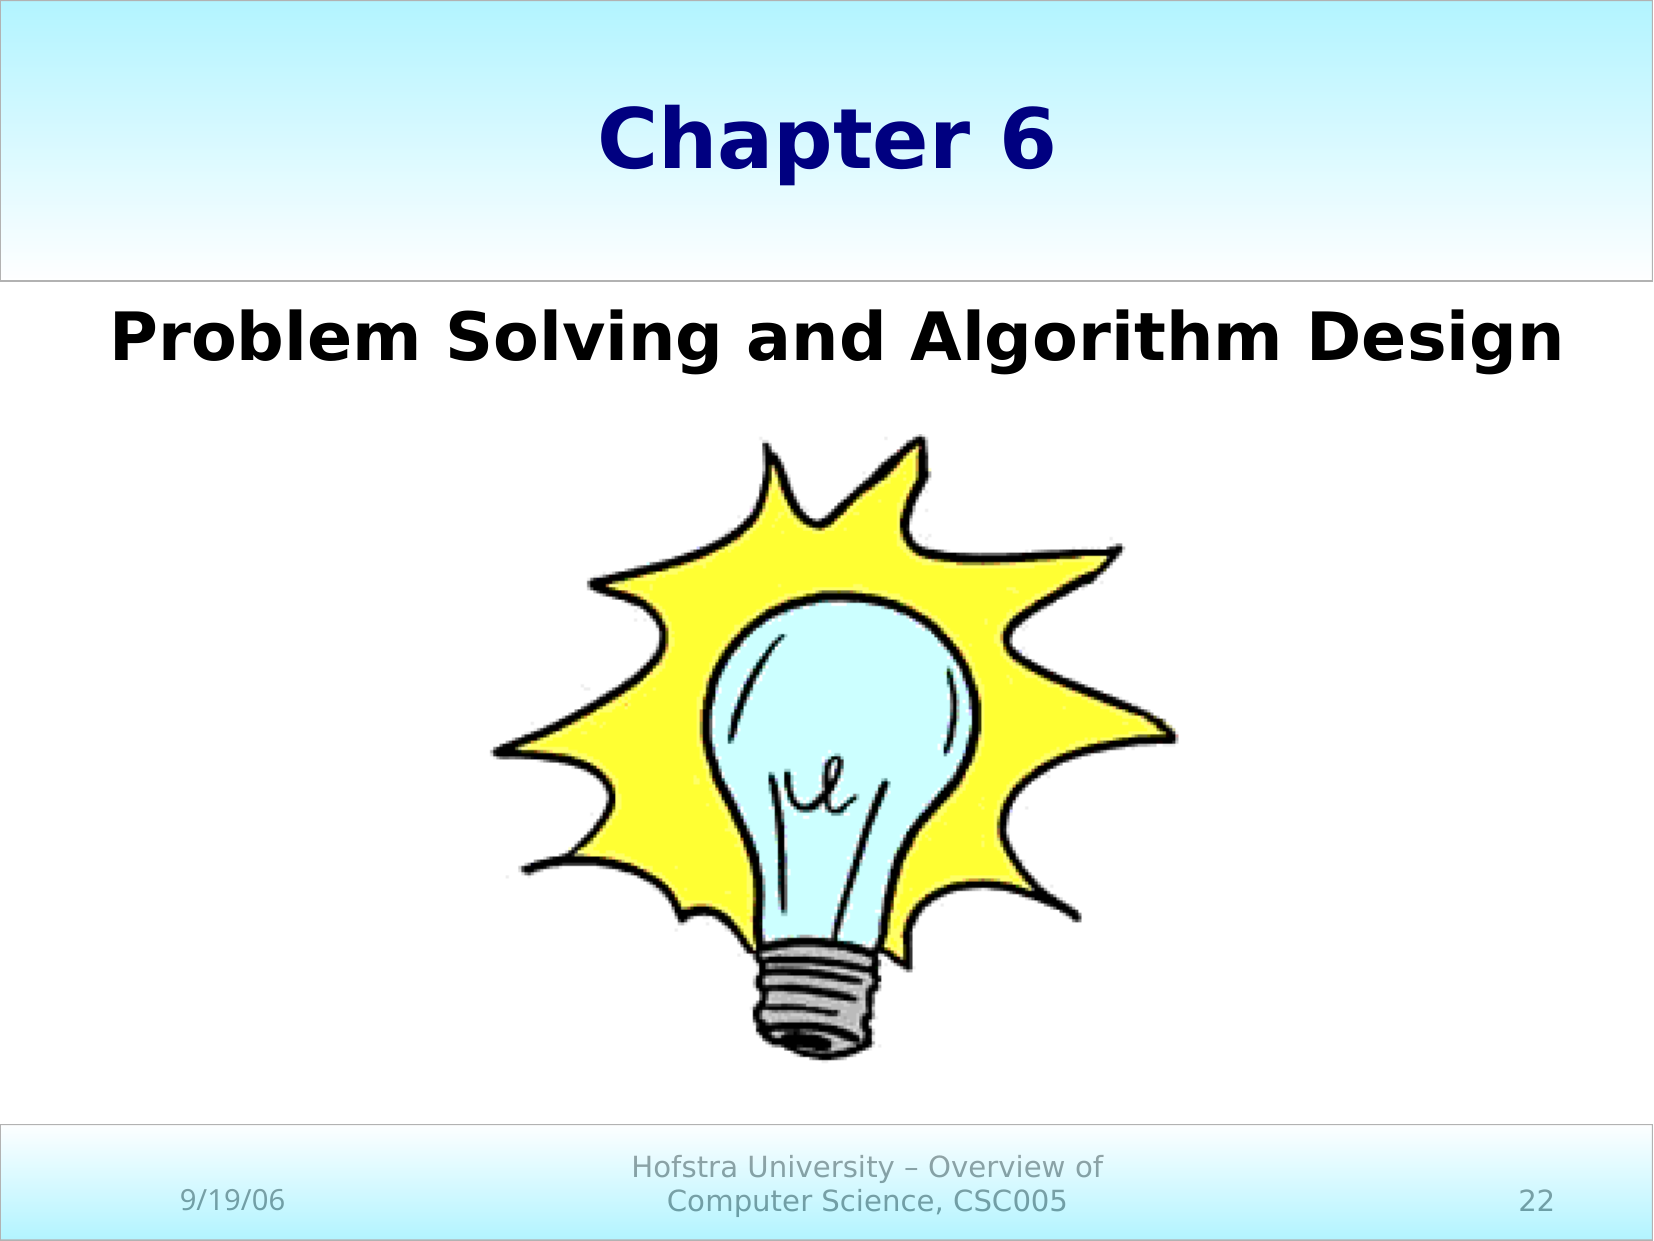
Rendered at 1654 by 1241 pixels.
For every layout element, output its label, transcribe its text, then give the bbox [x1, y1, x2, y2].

picture [481, 434, 1185, 1076]
title Chapter 6 [78, 77, 1576, 203]
subtitle Problem Solving and Algorithm Design [31, 245, 1570, 429]
